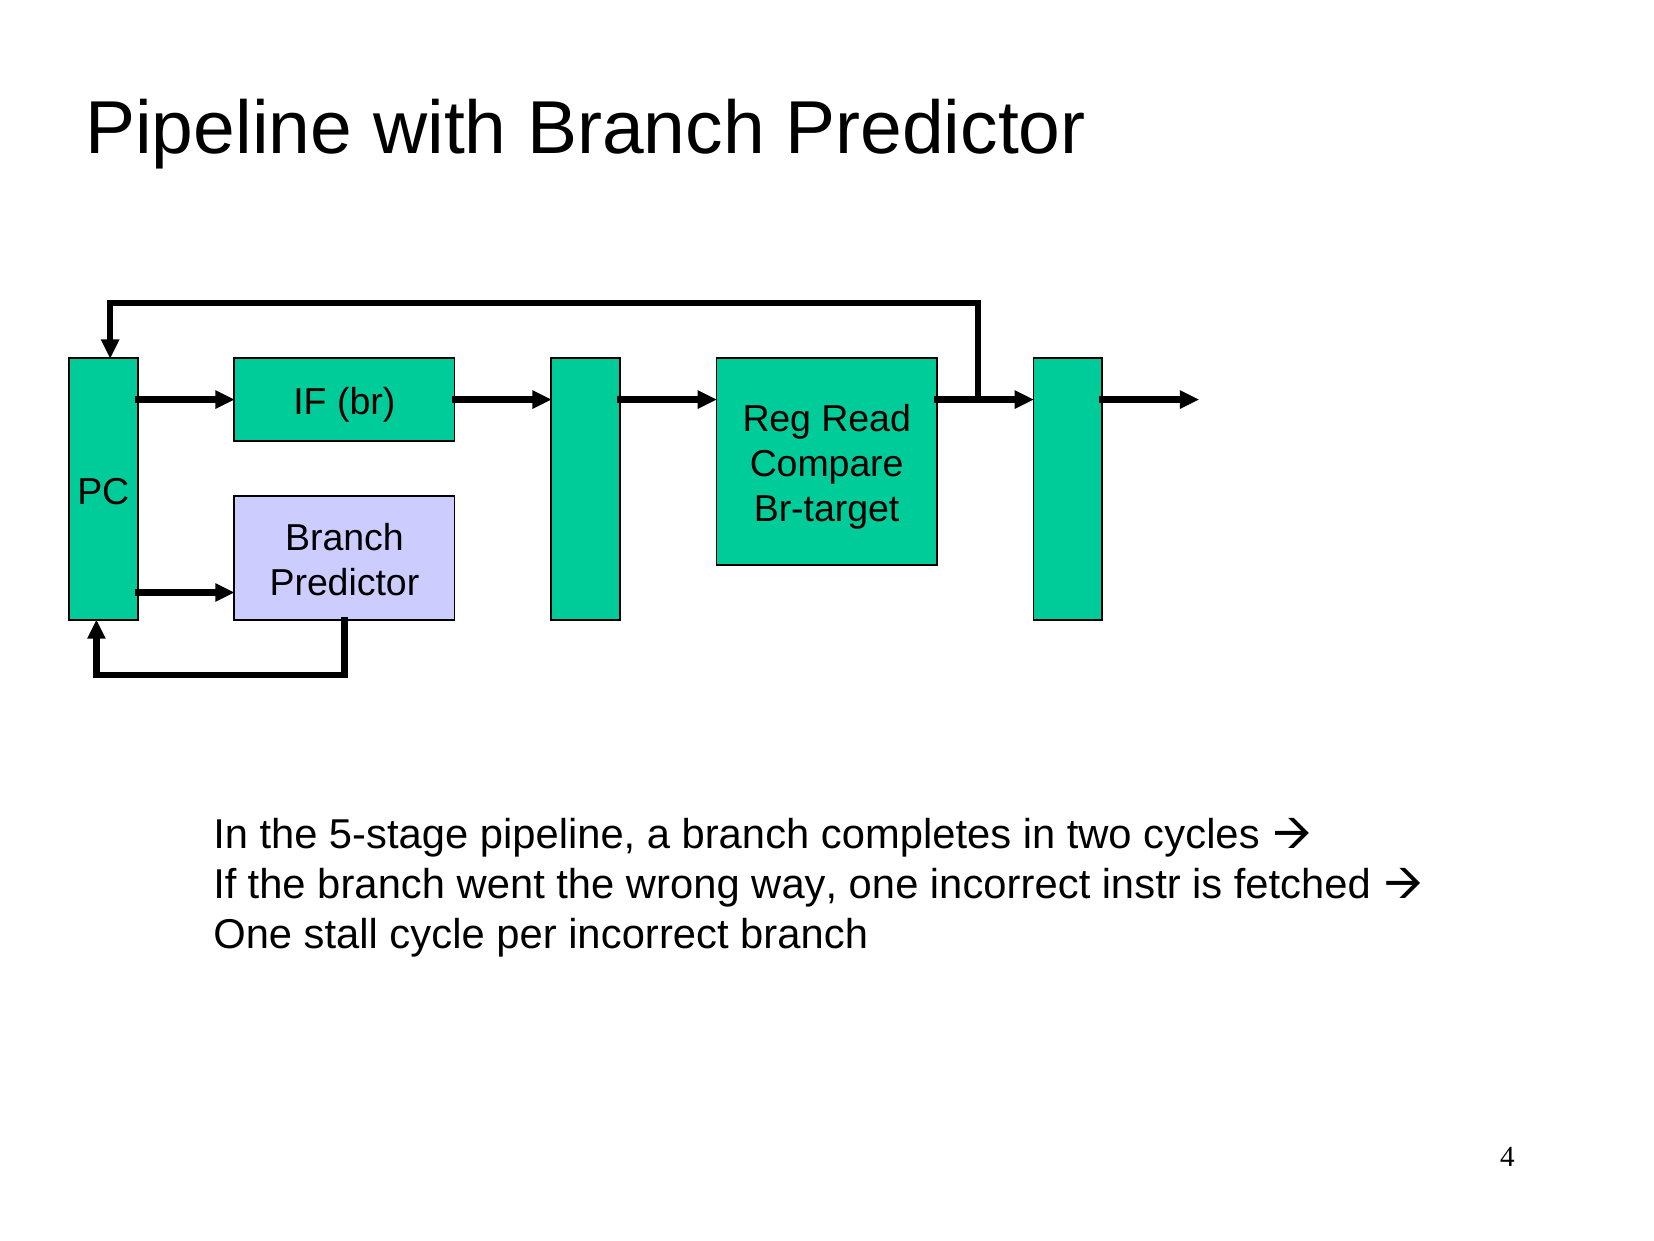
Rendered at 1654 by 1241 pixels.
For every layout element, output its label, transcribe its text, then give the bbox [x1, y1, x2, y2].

text_box <number> [1184, 1129, 1530, 1213]
text_box Reg Read Compare Br-target [716, 358, 937, 565]
text_box Pipeline with Branch Predictor [70, 71, 1102, 177]
text_box In the 5-stage pipeline, a branch completes in two cycles  If the branch went the wrong way, one incorrect instr is fetched  One stall cycle per incorrect branch [198, 799, 1440, 965]
text_box Branch Predictor [234, 496, 455, 621]
text_box [1033, 403, 1103, 621]
text_box IF (br) [234, 358, 455, 441]
text_box [551, 403, 621, 621]
text_box PC [68, 358, 138, 621]
